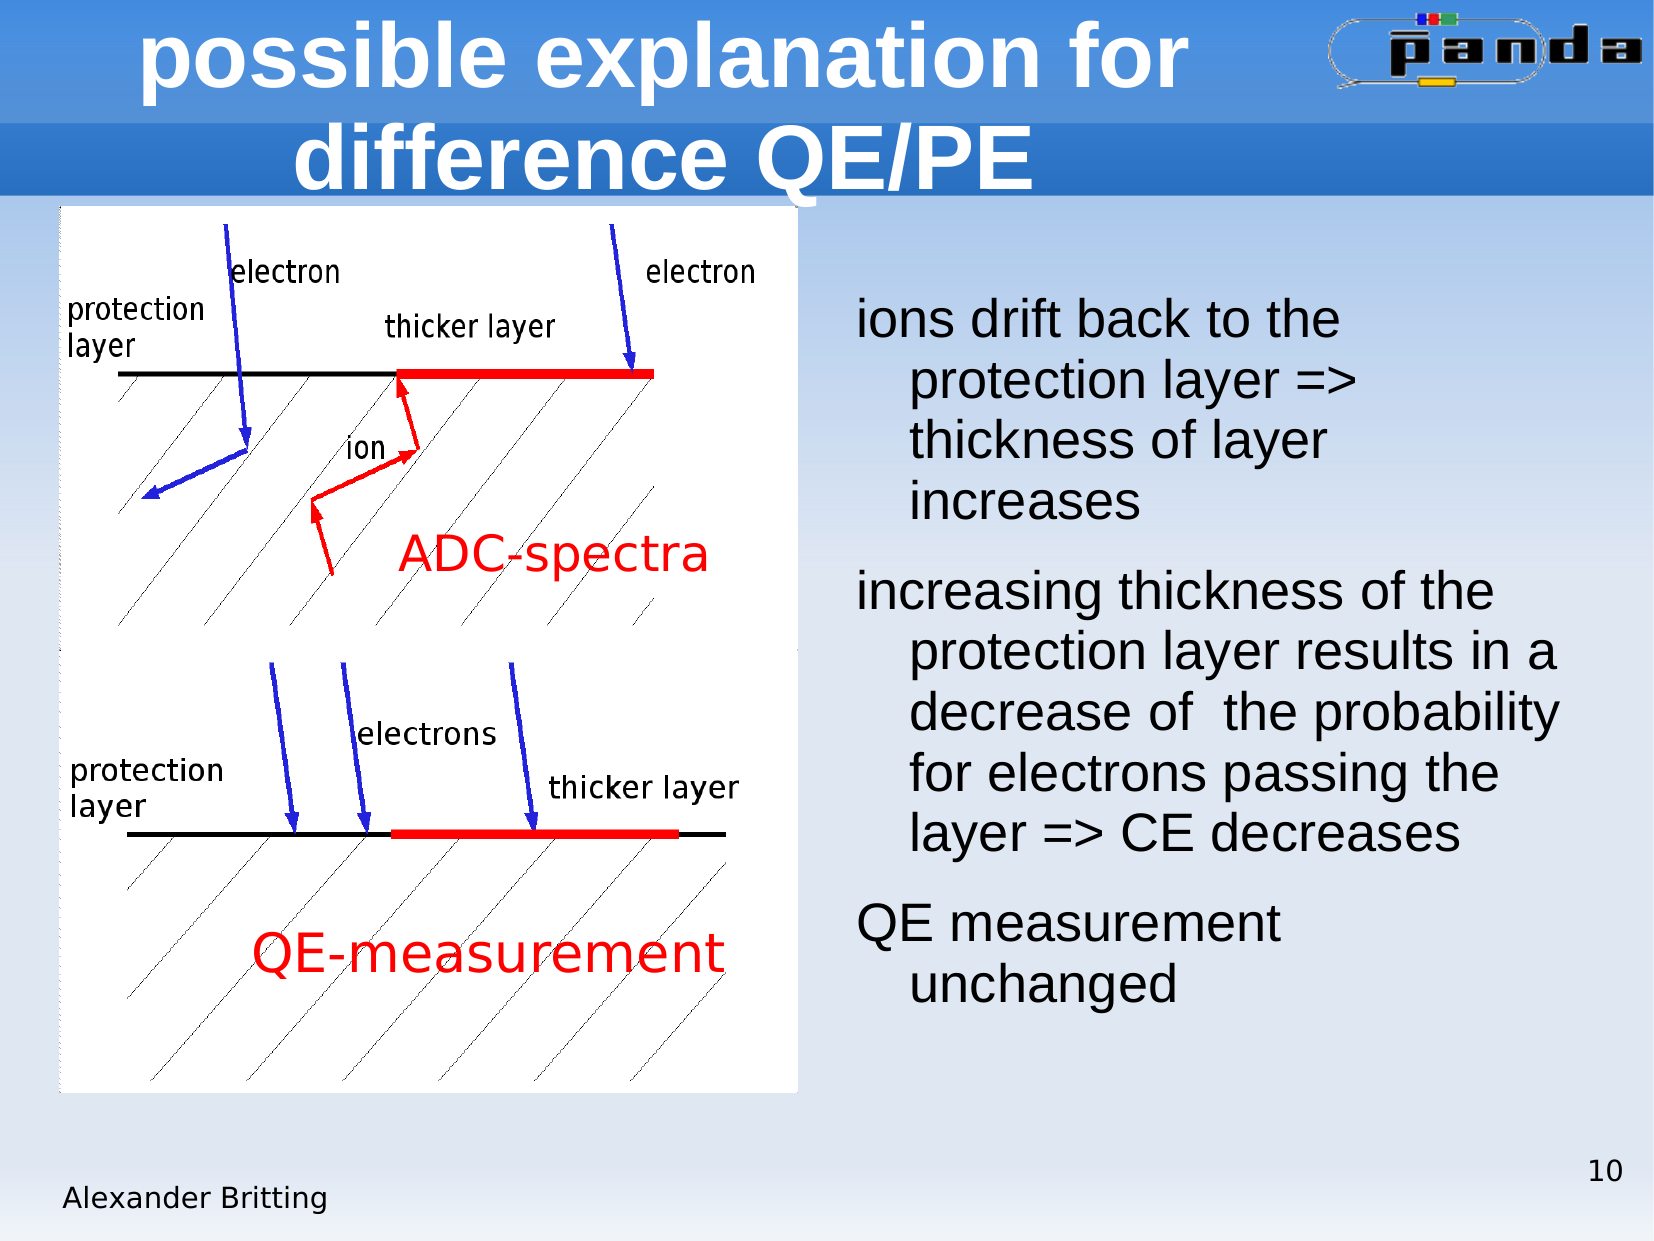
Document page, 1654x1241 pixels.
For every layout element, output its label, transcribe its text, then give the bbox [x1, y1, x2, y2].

text_box ADC-spectra [383, 517, 768, 591]
picture [0, 0, 1654, 1241]
title possible explanation for difference QE/PE [0, 0, 1329, 215]
text_box QE-measurement [236, 915, 768, 994]
list ions drift back to the protection layer => thickness of layer increases increasing thickness of the protection layer results in a decrease of the probability for electrons passing the layer => CE decreases QE measurement unchanged [838, 288, 1565, 1105]
